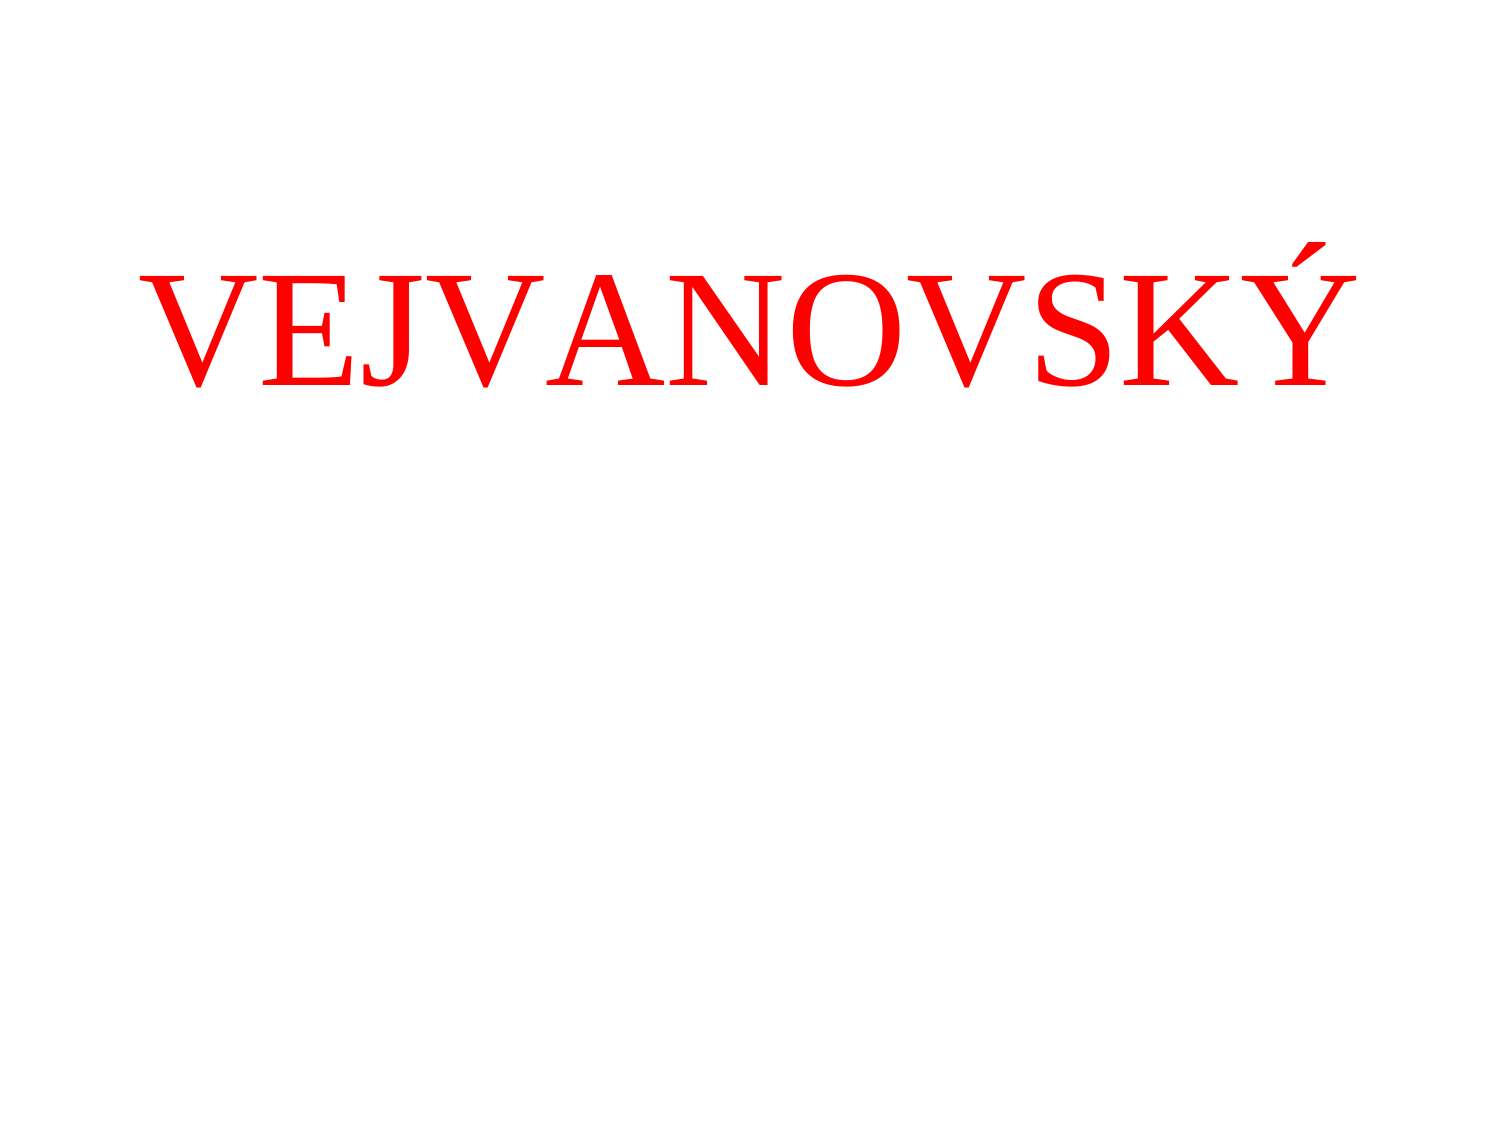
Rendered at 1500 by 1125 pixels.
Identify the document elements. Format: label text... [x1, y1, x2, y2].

title VEJVANOVSKÝ [112, 0, 1388, 427]
